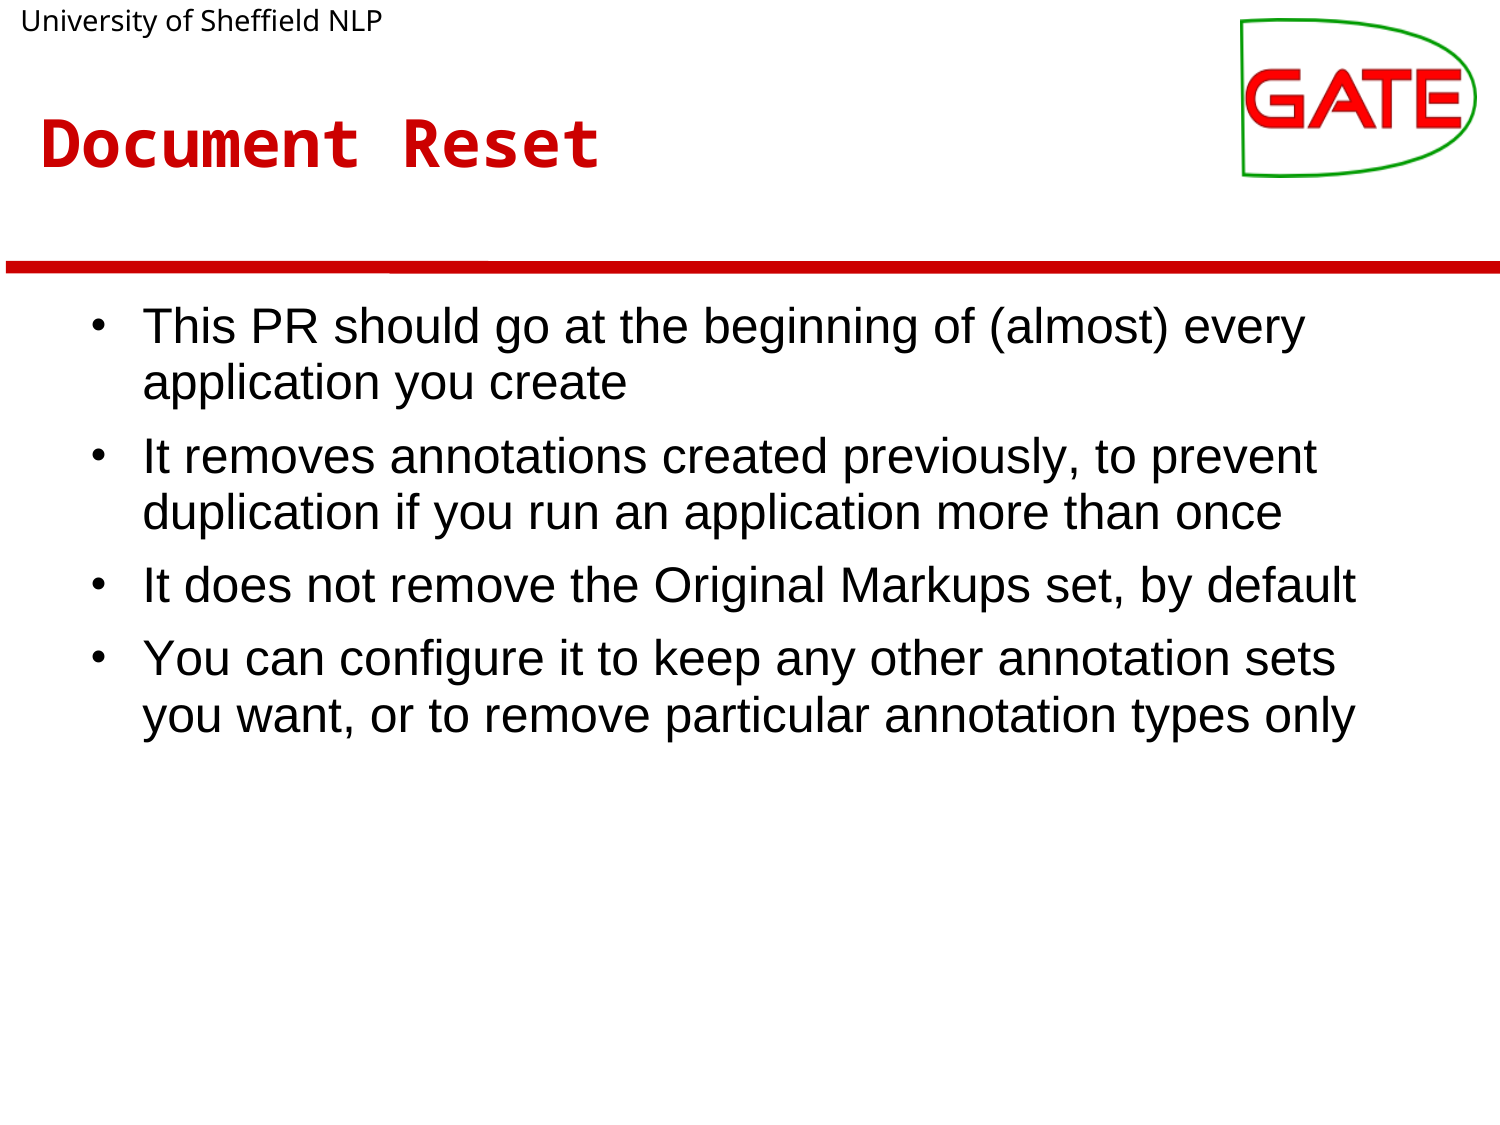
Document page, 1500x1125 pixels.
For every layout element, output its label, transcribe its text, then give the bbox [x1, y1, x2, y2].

text_box This PR should go at the beginning of (almost) every application you create It removes annotations created previously, to prevent duplication if you run an application more than once It does not remove the Original Markups set, by default You can configure it to keep any other annotation sets you want, or to remove particular annotation types only [74, 290, 1420, 1033]
picture [1240, 18, 1477, 178]
text_box Document Reset [41, 38, 1386, 250]
